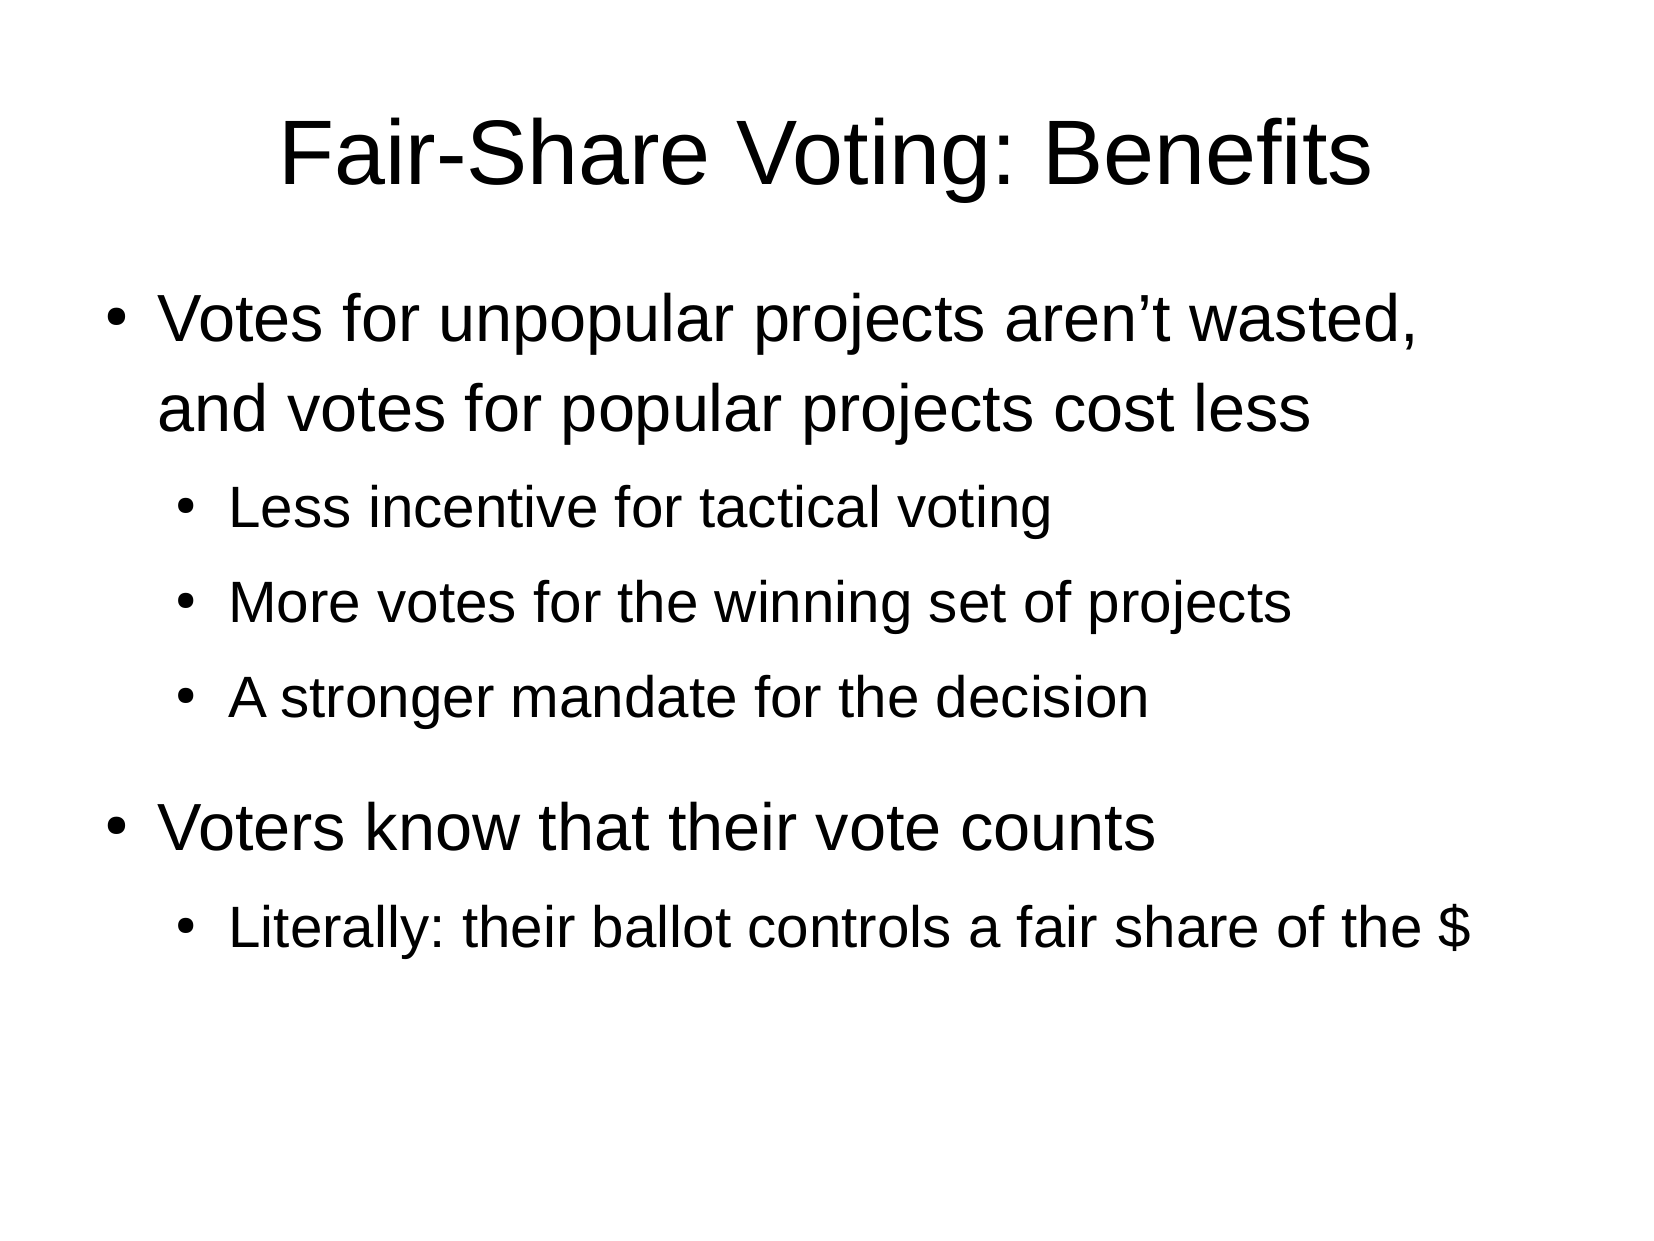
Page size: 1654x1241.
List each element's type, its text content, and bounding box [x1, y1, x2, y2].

list Votes for unpopular projects aren’t wasted, and votes for popular projects cost less Less incentive for tactical voting More votes for the winning set of projects A stronger mandate for the decision Voters know that their vote counts Literally: their ballot controls a fair share of the $ [86, 281, 1576, 1100]
title Fair-Share Voting: Benefits [82, 49, 1571, 257]
